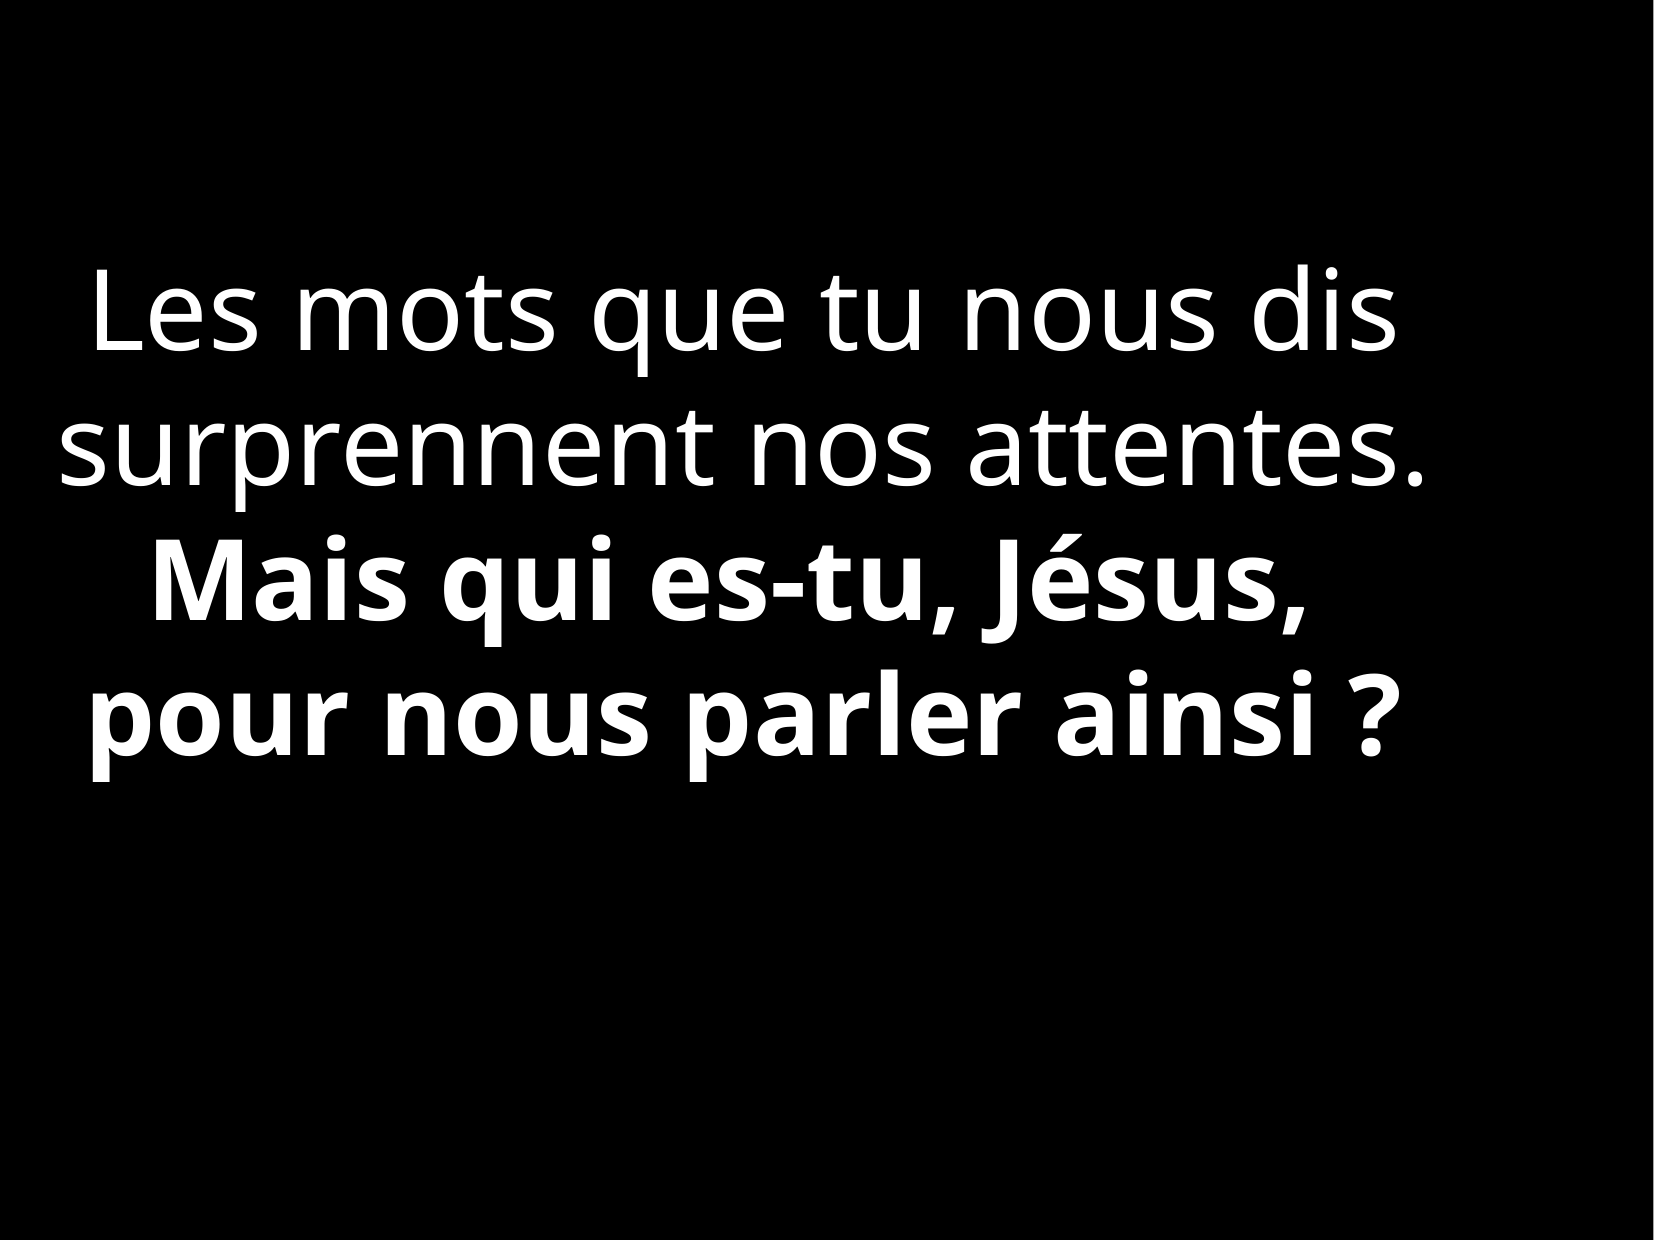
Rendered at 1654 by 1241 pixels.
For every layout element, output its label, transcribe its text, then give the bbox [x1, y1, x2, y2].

text_box Les mots que tu nous dis surprennent nos attentes. Mais qui es-tu, Jésus, pour nous parler ainsi ? [29, 66, 1459, 591]
